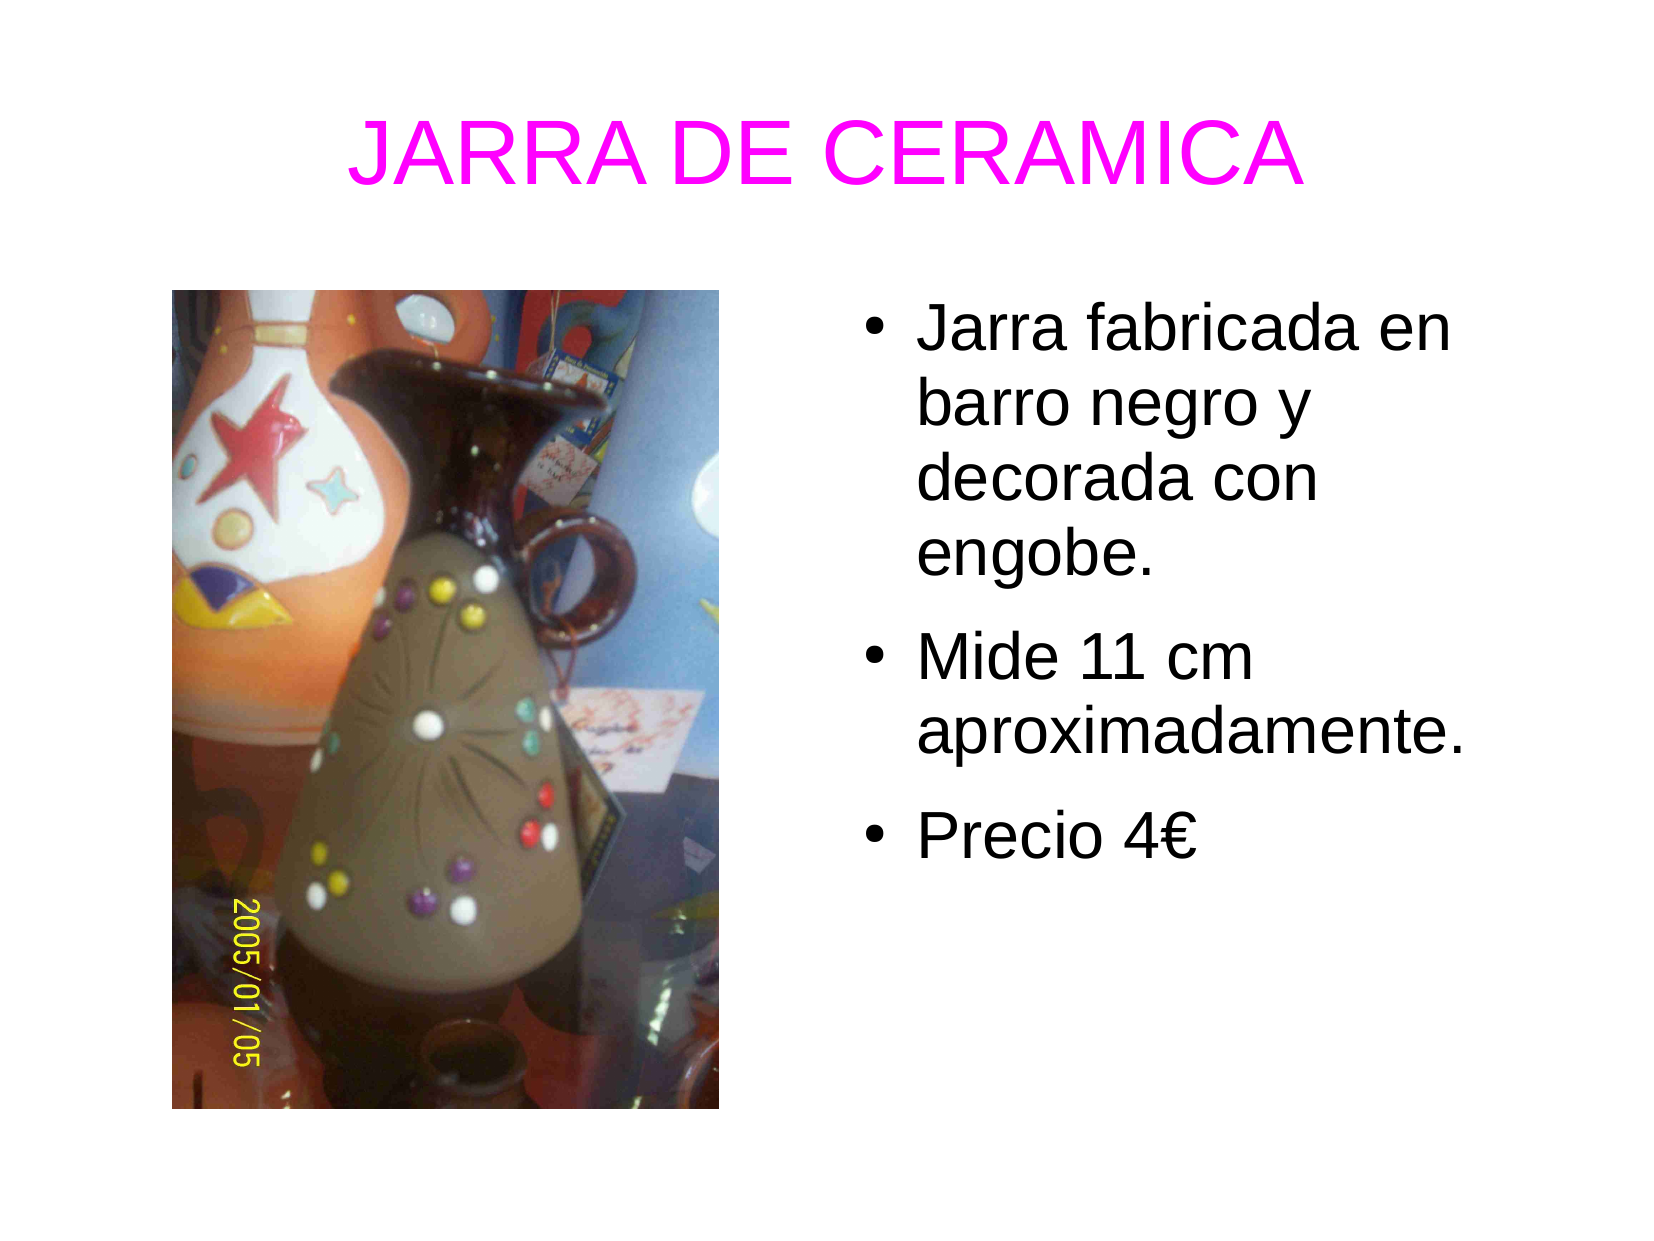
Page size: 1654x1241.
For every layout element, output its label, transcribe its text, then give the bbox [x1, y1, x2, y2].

title JARRA DE CERAMICA [82, 56, 1571, 250]
list Jarra fabricada en barro negro y decorada con engobe. Mide 11 cm aproximadamente. Precio 4€ [845, 290, 1572, 1109]
picture [172, 290, 719, 1109]
